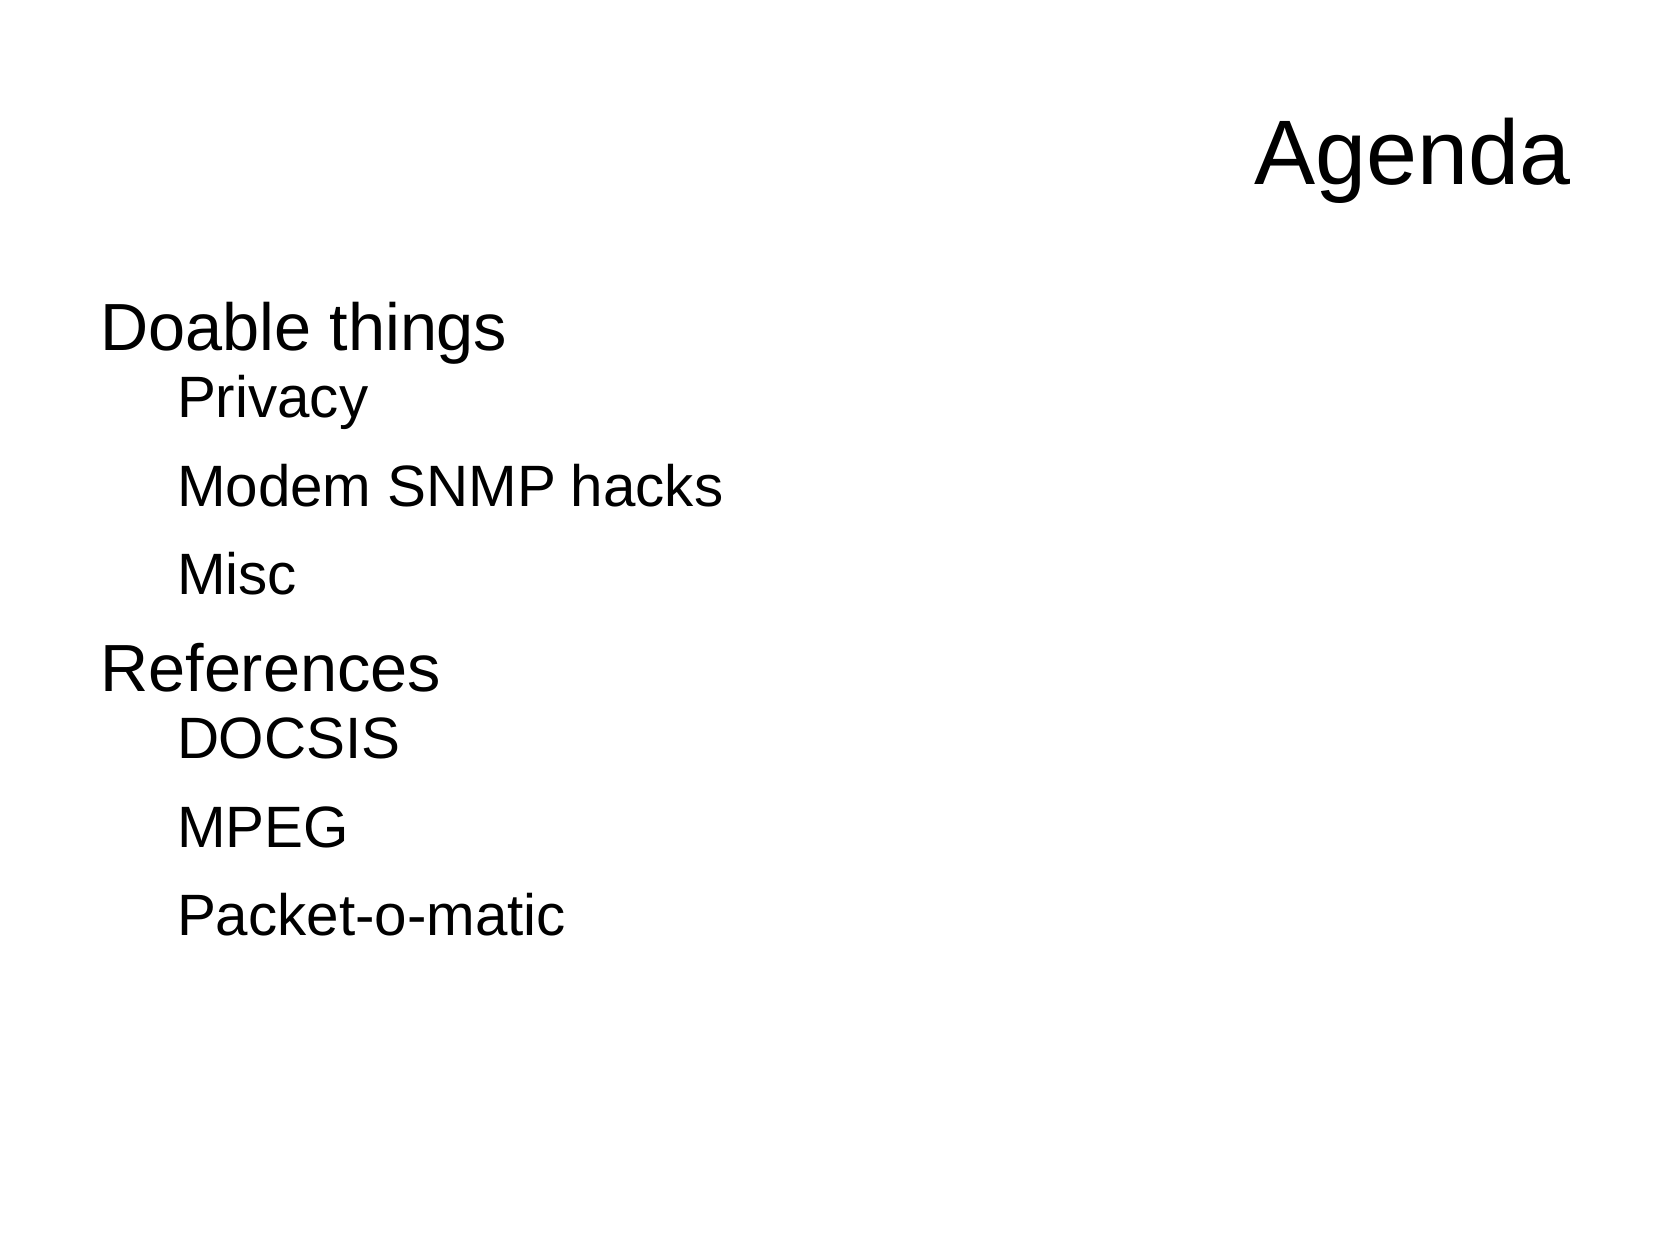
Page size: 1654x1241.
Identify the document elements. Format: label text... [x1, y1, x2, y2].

list Doable things Privacy Modem SNMP hacks Misc References DOCSIS MPEG Packet-o-matic [82, 290, 1571, 1109]
title Agenda [82, 49, 1571, 257]
